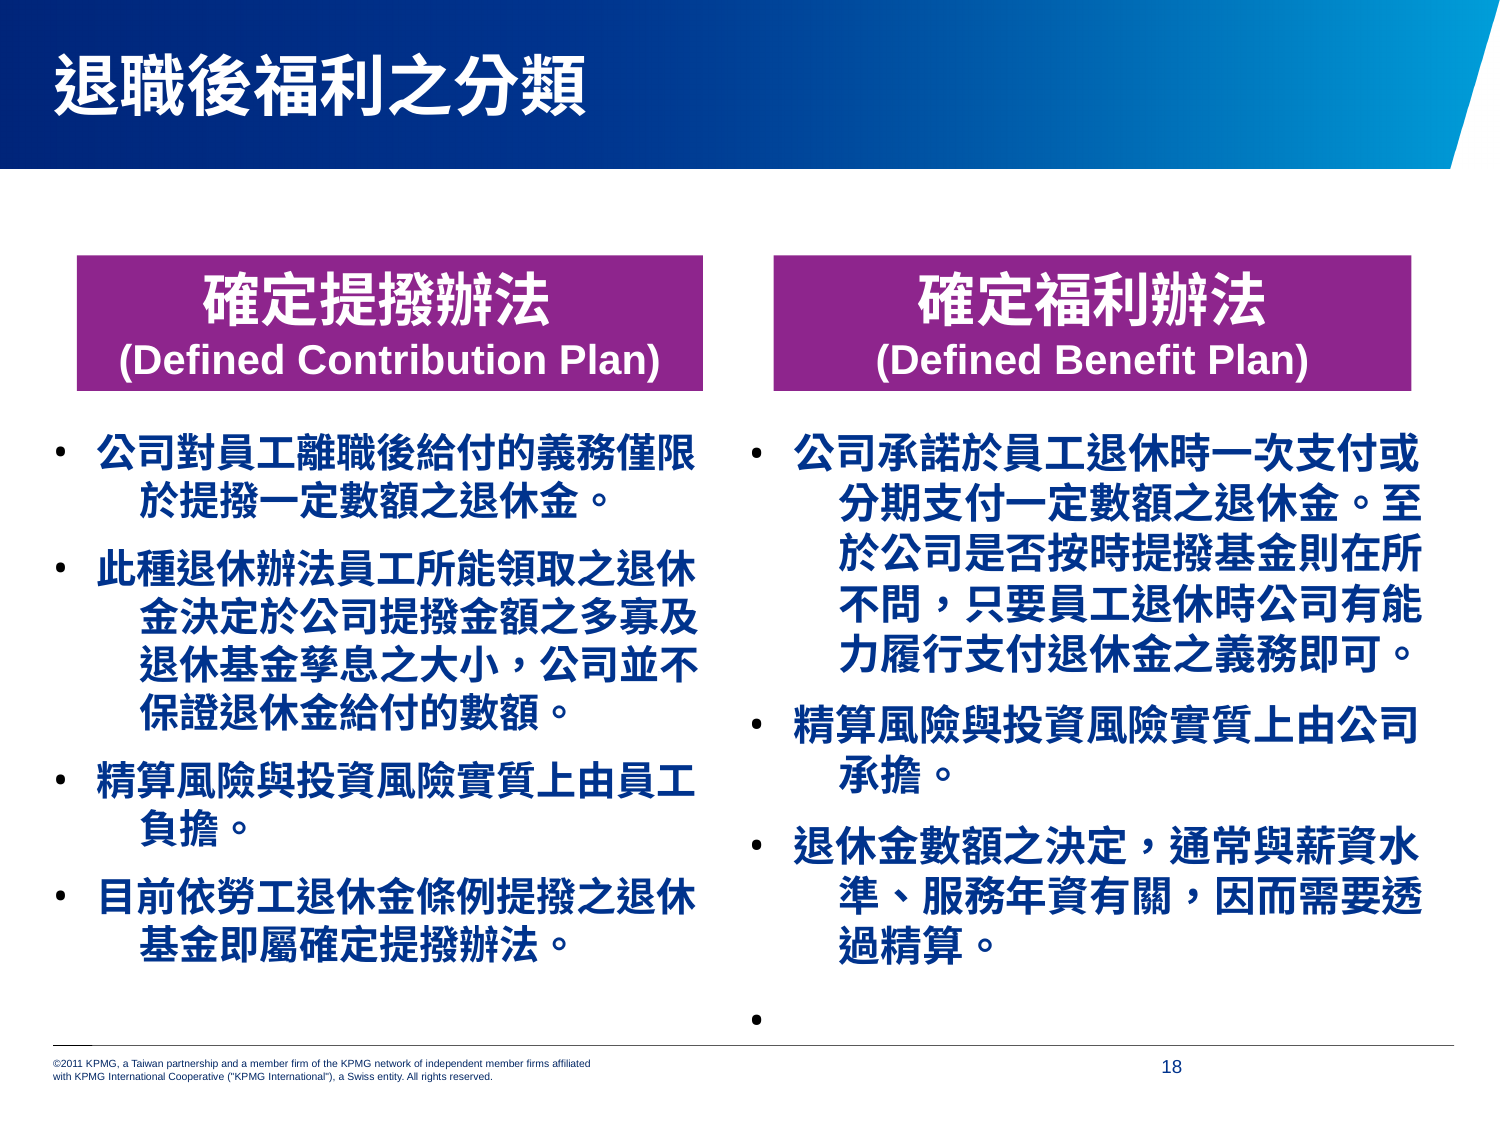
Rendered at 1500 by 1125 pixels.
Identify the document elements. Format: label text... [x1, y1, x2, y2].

title 退職後福利之分類 [53, 19, 1456, 149]
list 公司承諾於員工退休時一次支付或分期支付一定數額之退休金。至於公司是否按時提撥基金則在所不問，只要員工退休時公司有能力履行支付退休金之義務即可。 精算風險與投資風險實質上由公司承擔。 退休金數額之決定，通常與薪資水準、服務年資有關，因而需要透過精算。 [748, 427, 1459, 971]
text_box [1146, 1047, 1418, 1094]
text_box 確定提撥辦法 (Defined Contribution Plan) [76, 255, 703, 391]
text_box 確定福利辦法 (Defined Benefit Plan) [773, 255, 1412, 391]
list 公司對員工離職後給付的義務僅限於提撥一定數額之退休金。 此種退休辦法員工所能領取之退休金決定於公司提撥金額之多寡及退休基金孳息之大小，公司並不保證退休金給付的數額。 精算風險與投資風險實質上由員工負擔。 目前依勞工退休金條例提撥之退休基金即屬確定提撥辦法。 [53, 427, 724, 971]
